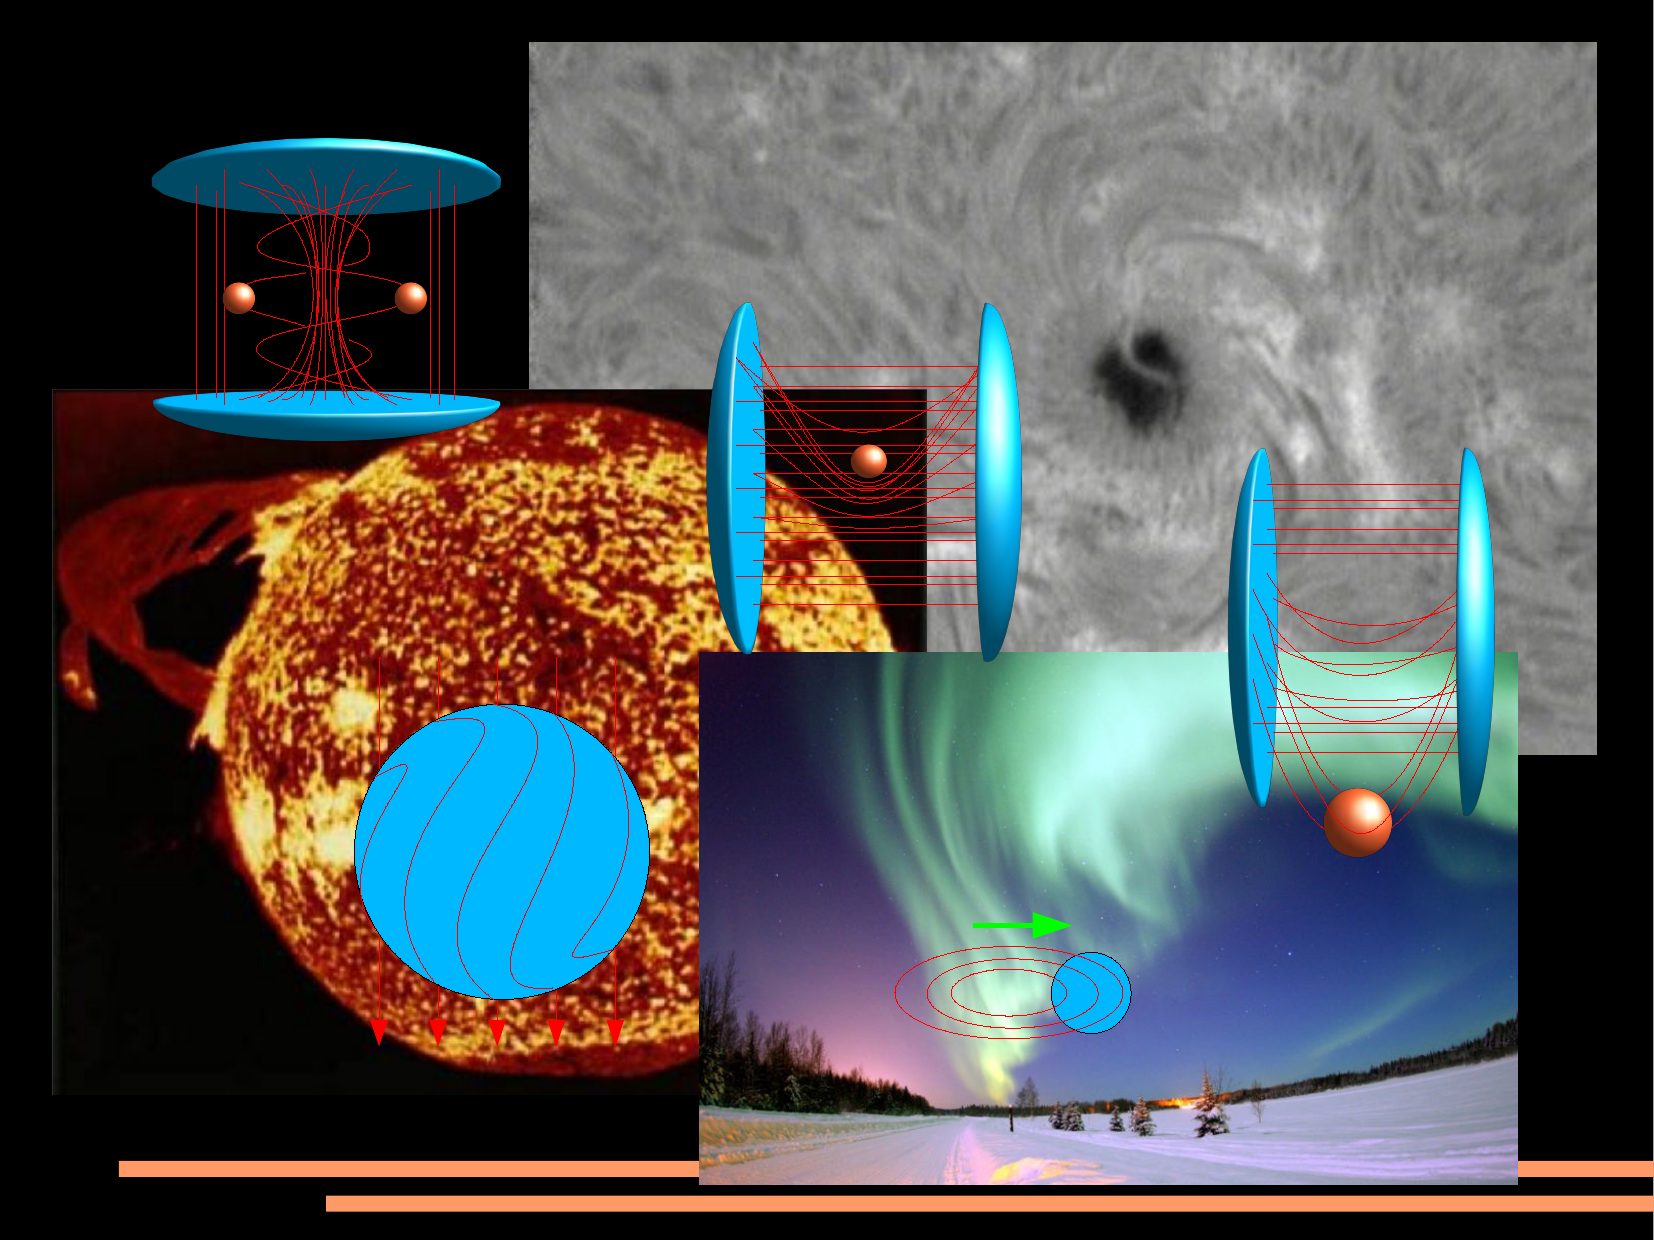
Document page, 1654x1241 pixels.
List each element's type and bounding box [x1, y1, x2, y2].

text_box [1051, 952, 1132, 1034]
picture [431, 388, 439, 393]
picture [51, 42, 1597, 1185]
picture [197, 388, 216, 394]
picture [440, 388, 454, 395]
picture [225, 388, 325, 392]
text_box [354, 704, 650, 1000]
picture [326, 388, 430, 393]
